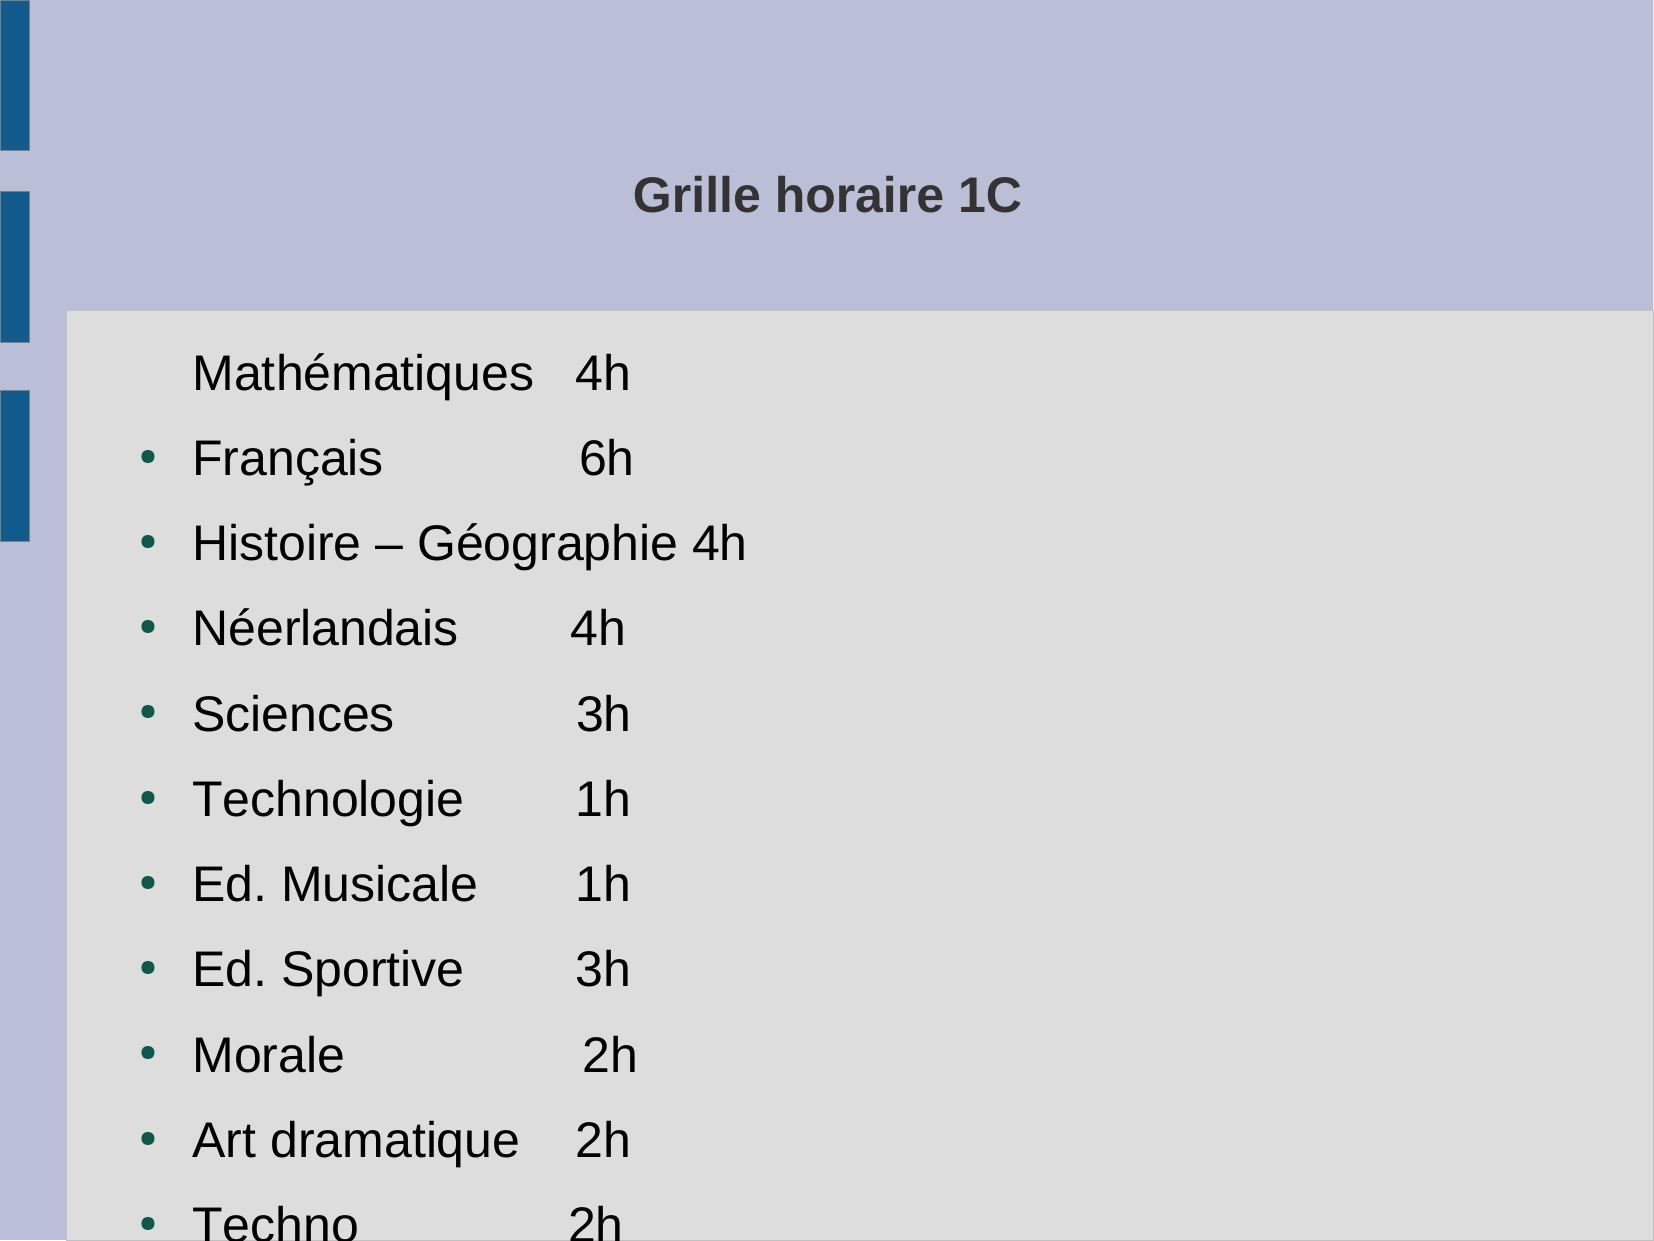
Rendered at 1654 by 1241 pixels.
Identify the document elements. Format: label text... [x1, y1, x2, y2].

list Mathématiques 4h Français 6h Histoire – Géographie 4h Néerlandais 4h Sciences 3h Technologie 1h Ed. Musicale 1h Ed. Sportive 3h Morale 2h Art dramatique 2h Techno 2h [121, 344, 1534, 1241]
title Grille horaire 1C [121, 91, 1534, 299]
